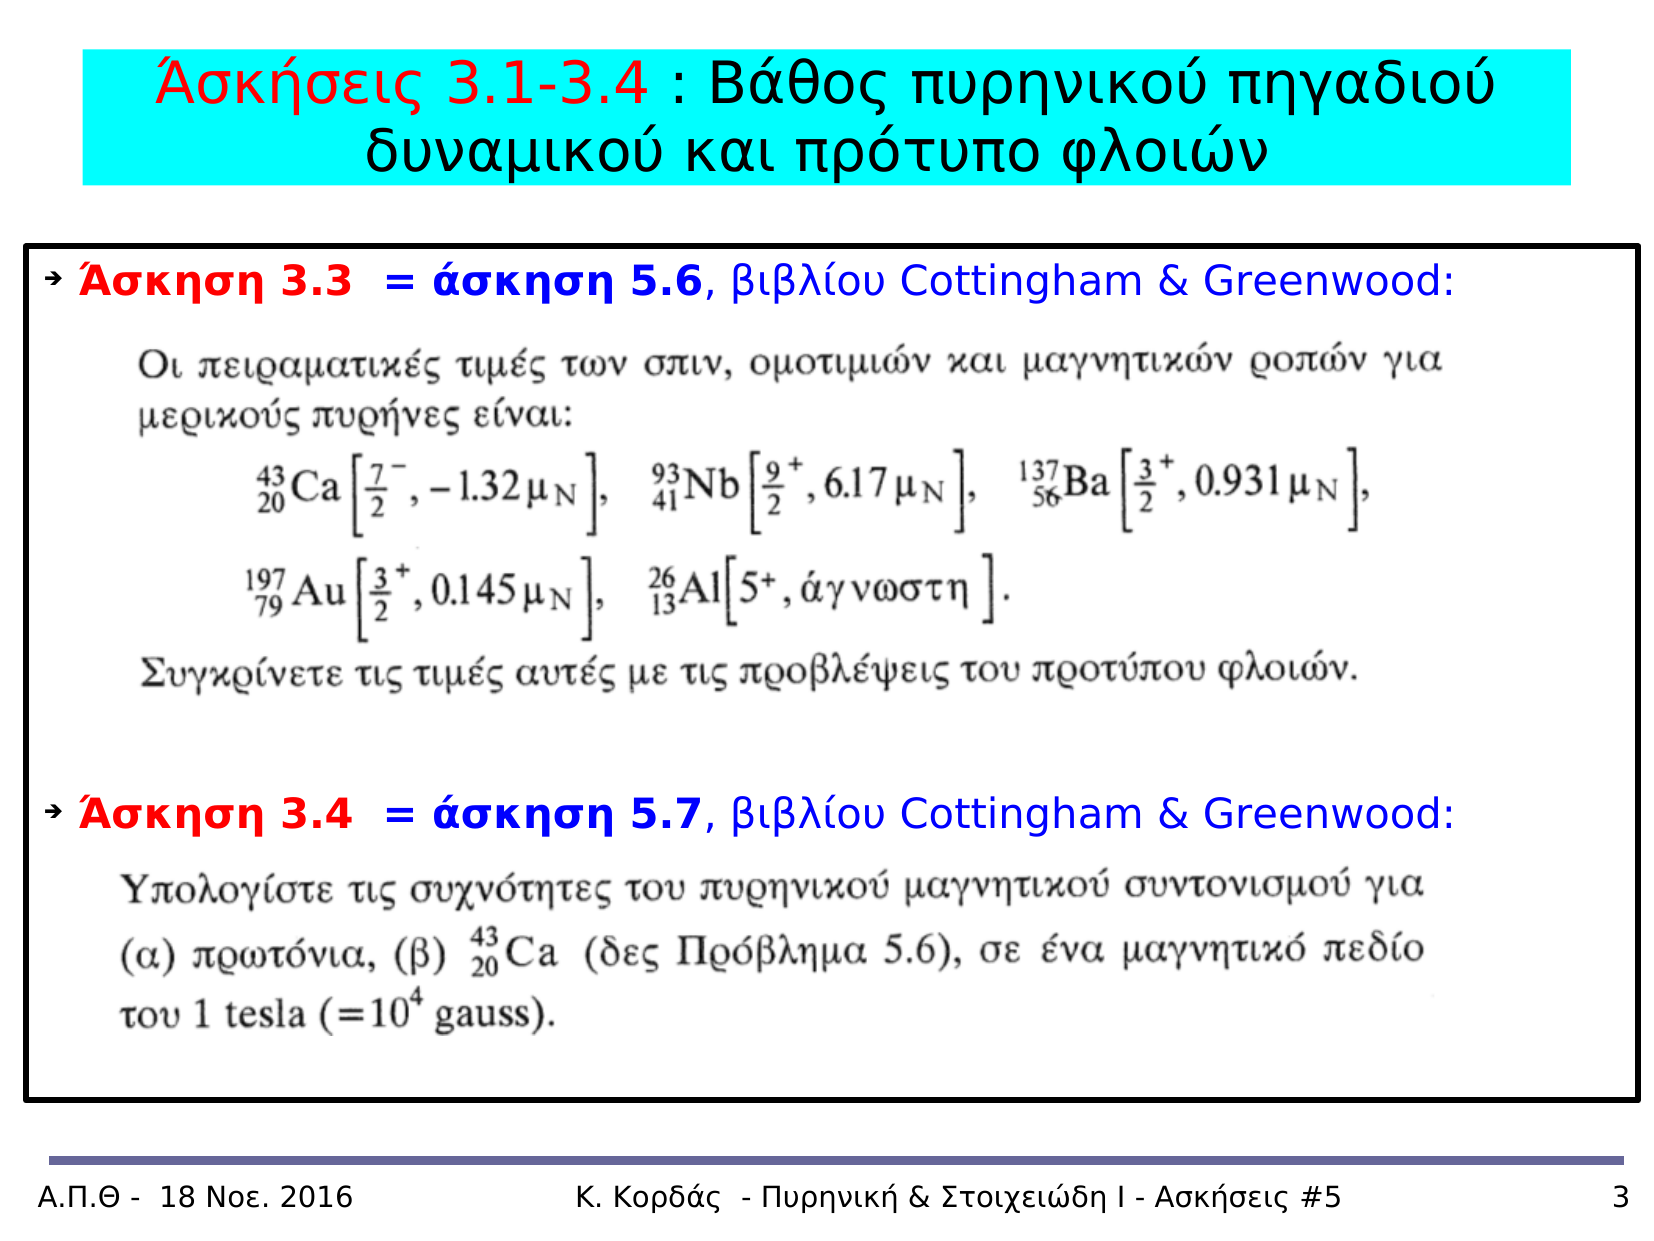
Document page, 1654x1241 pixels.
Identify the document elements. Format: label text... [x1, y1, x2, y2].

picture [112, 862, 1436, 1036]
picture [126, 337, 1463, 702]
title Άσκήσεις 3.1-3.4 : Βάθος πυρηνικού πηγαδιού δυναμικού και πρότυπο φλοιών [82, 49, 1571, 186]
text_box Άσκηση 3.3 = άσκηση 5.6, βιβλίου Cottingham & Greenwood: Άσκηση 3.4 = άσκηση 5.7, βιβλίου Cottingham & Greenwood: [25, 246, 1639, 1101]
